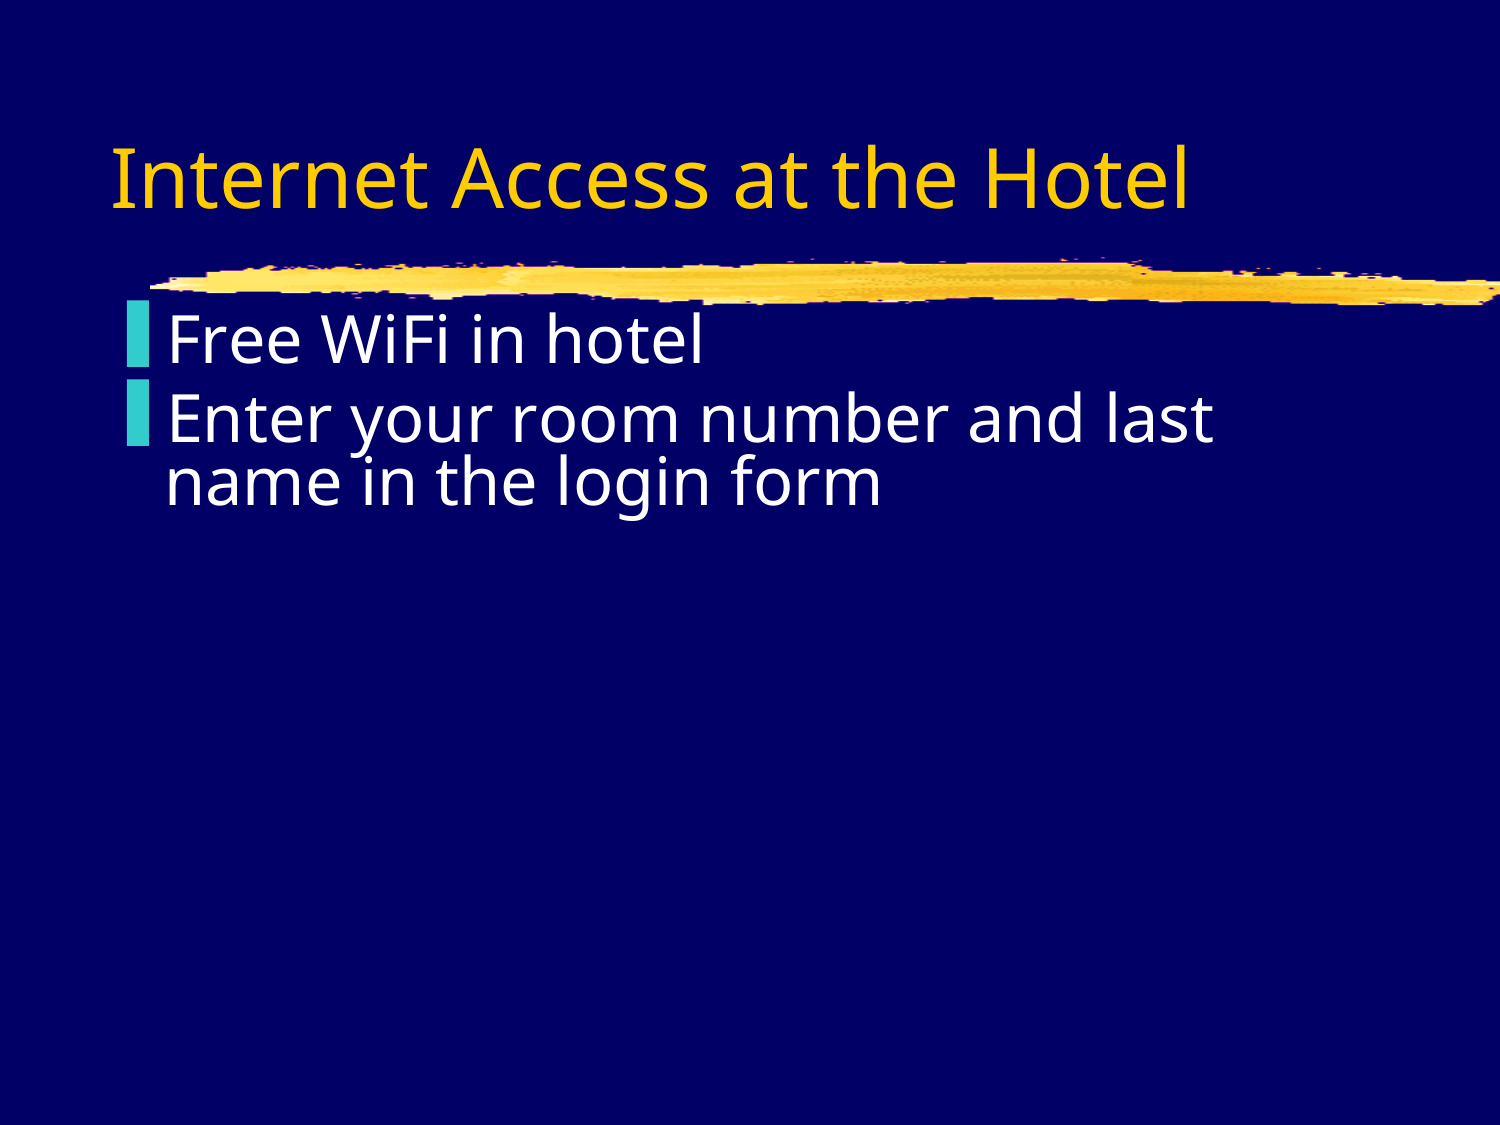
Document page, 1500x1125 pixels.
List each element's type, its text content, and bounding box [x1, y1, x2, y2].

picture [150, 252, 1500, 316]
title Internet Access at the Hotel [110, 78, 1391, 297]
list Free WiFi in hotel Enter your room number and last name in the login form [110, 312, 1391, 1118]
